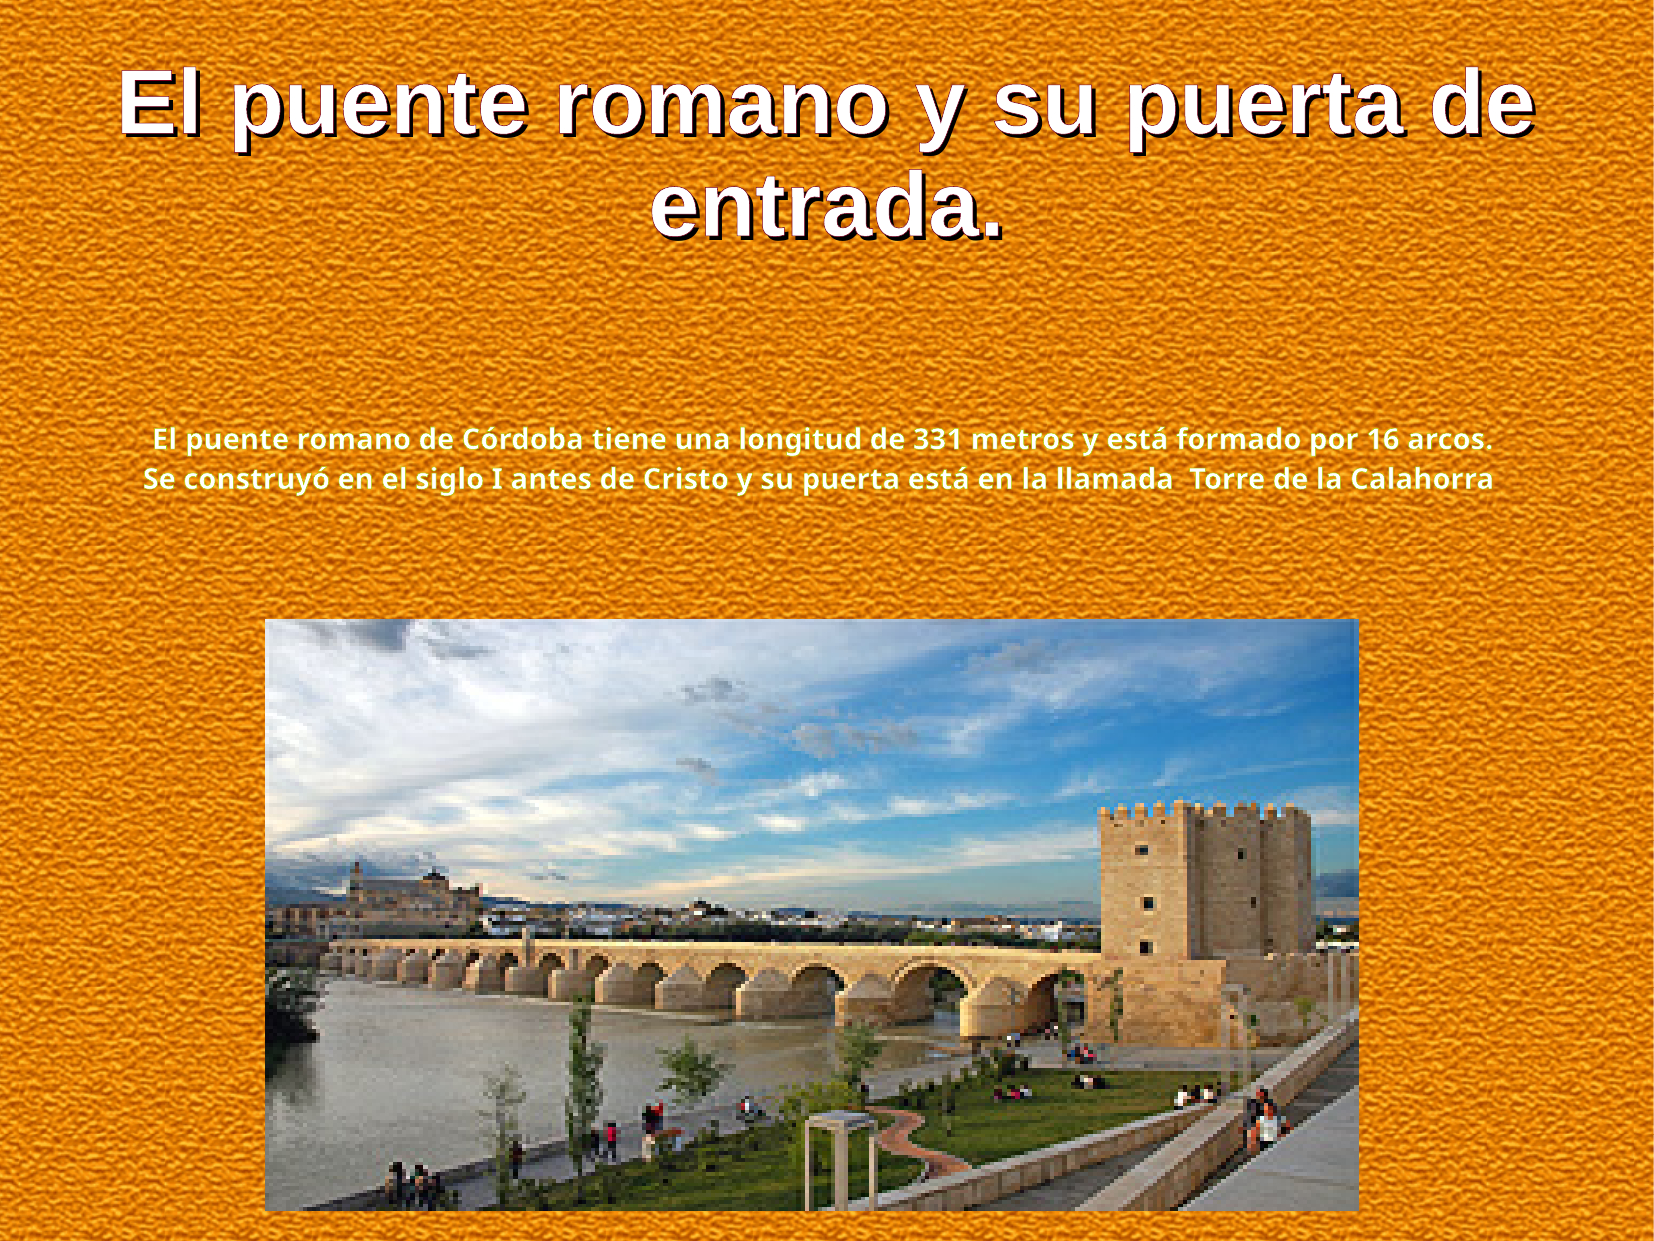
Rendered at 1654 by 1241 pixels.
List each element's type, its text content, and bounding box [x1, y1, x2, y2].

title El puente romano y su puerta de entrada. [82, 49, 1571, 257]
picture [0, 0, 1654, 1241]
subtitle El puente romano de Córdoba tiene una longitud de 331 metros y está formado por 16 arcos. Se construyó en el siglo I antes de Cristo y su puerta está en la llamada Torre de la Calahorra [82, 290, 1571, 1109]
